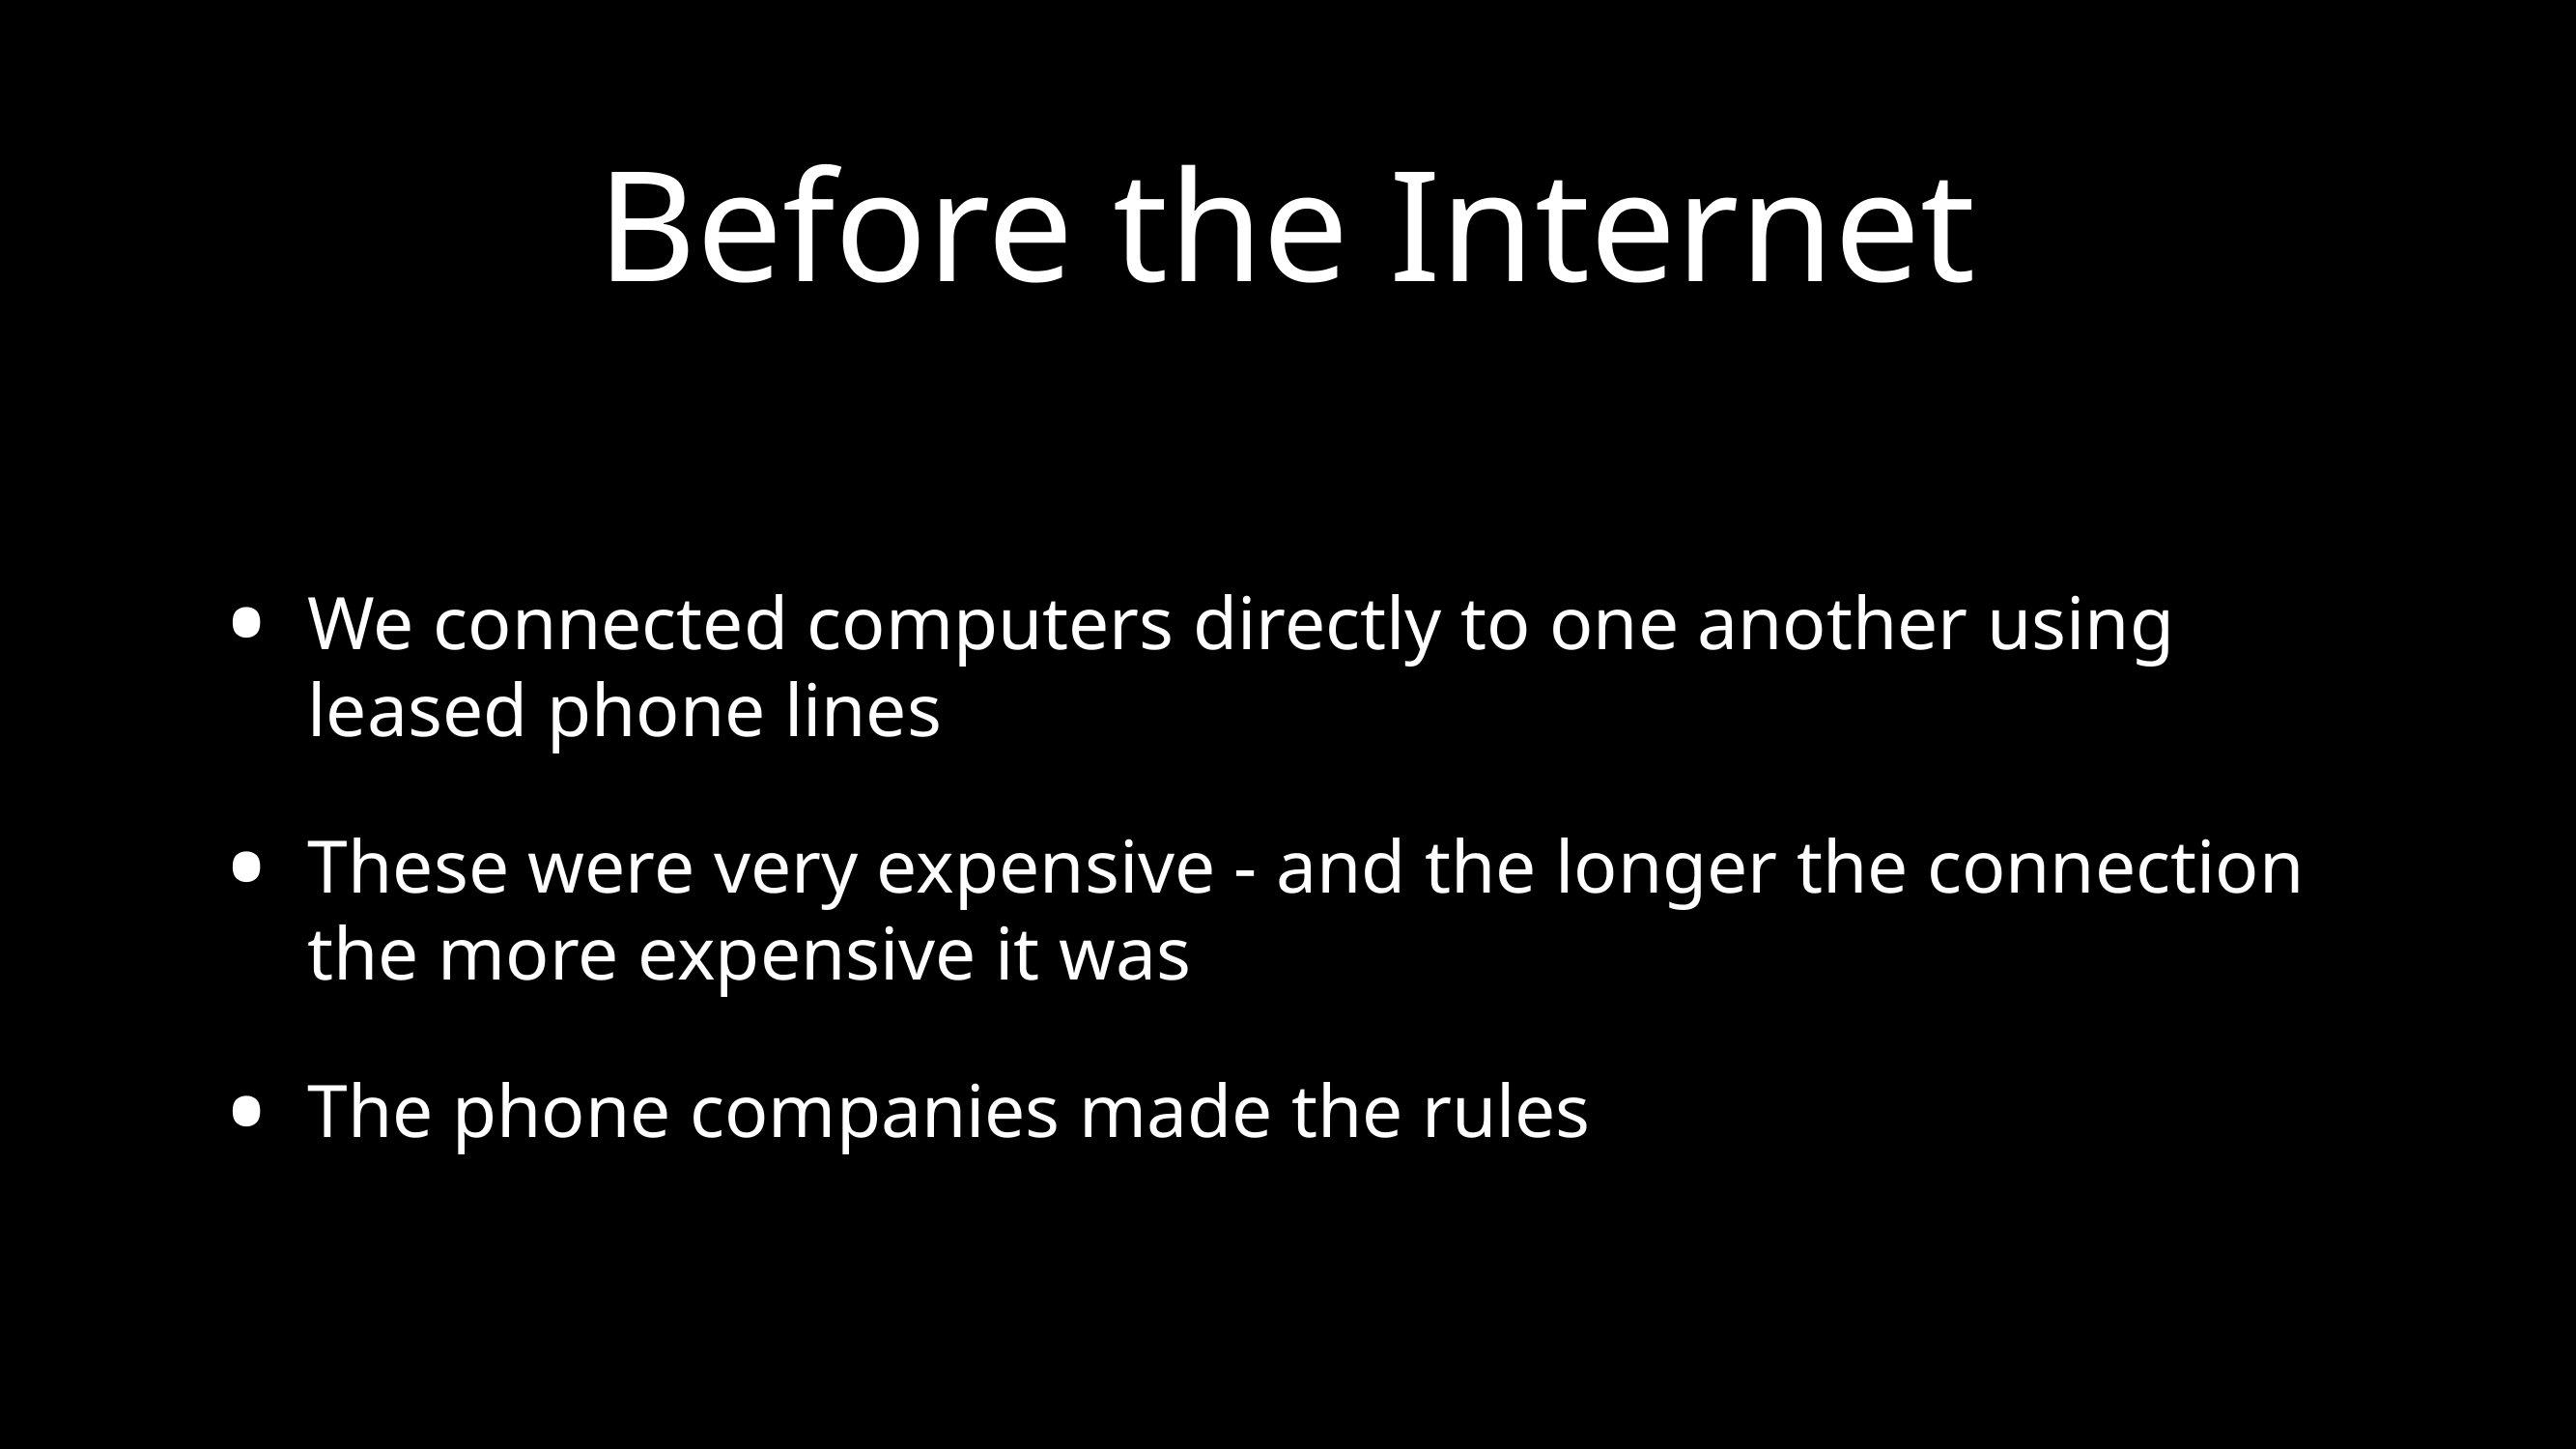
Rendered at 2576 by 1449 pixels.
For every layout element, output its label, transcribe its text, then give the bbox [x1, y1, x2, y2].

title Before the Internet [183, 38, 2392, 403]
list We connected computers directly to one another using leased phone lines These were very expensive - and the longer the connection the more expensive it was The phone companies made the rules [183, 412, 2392, 1317]
